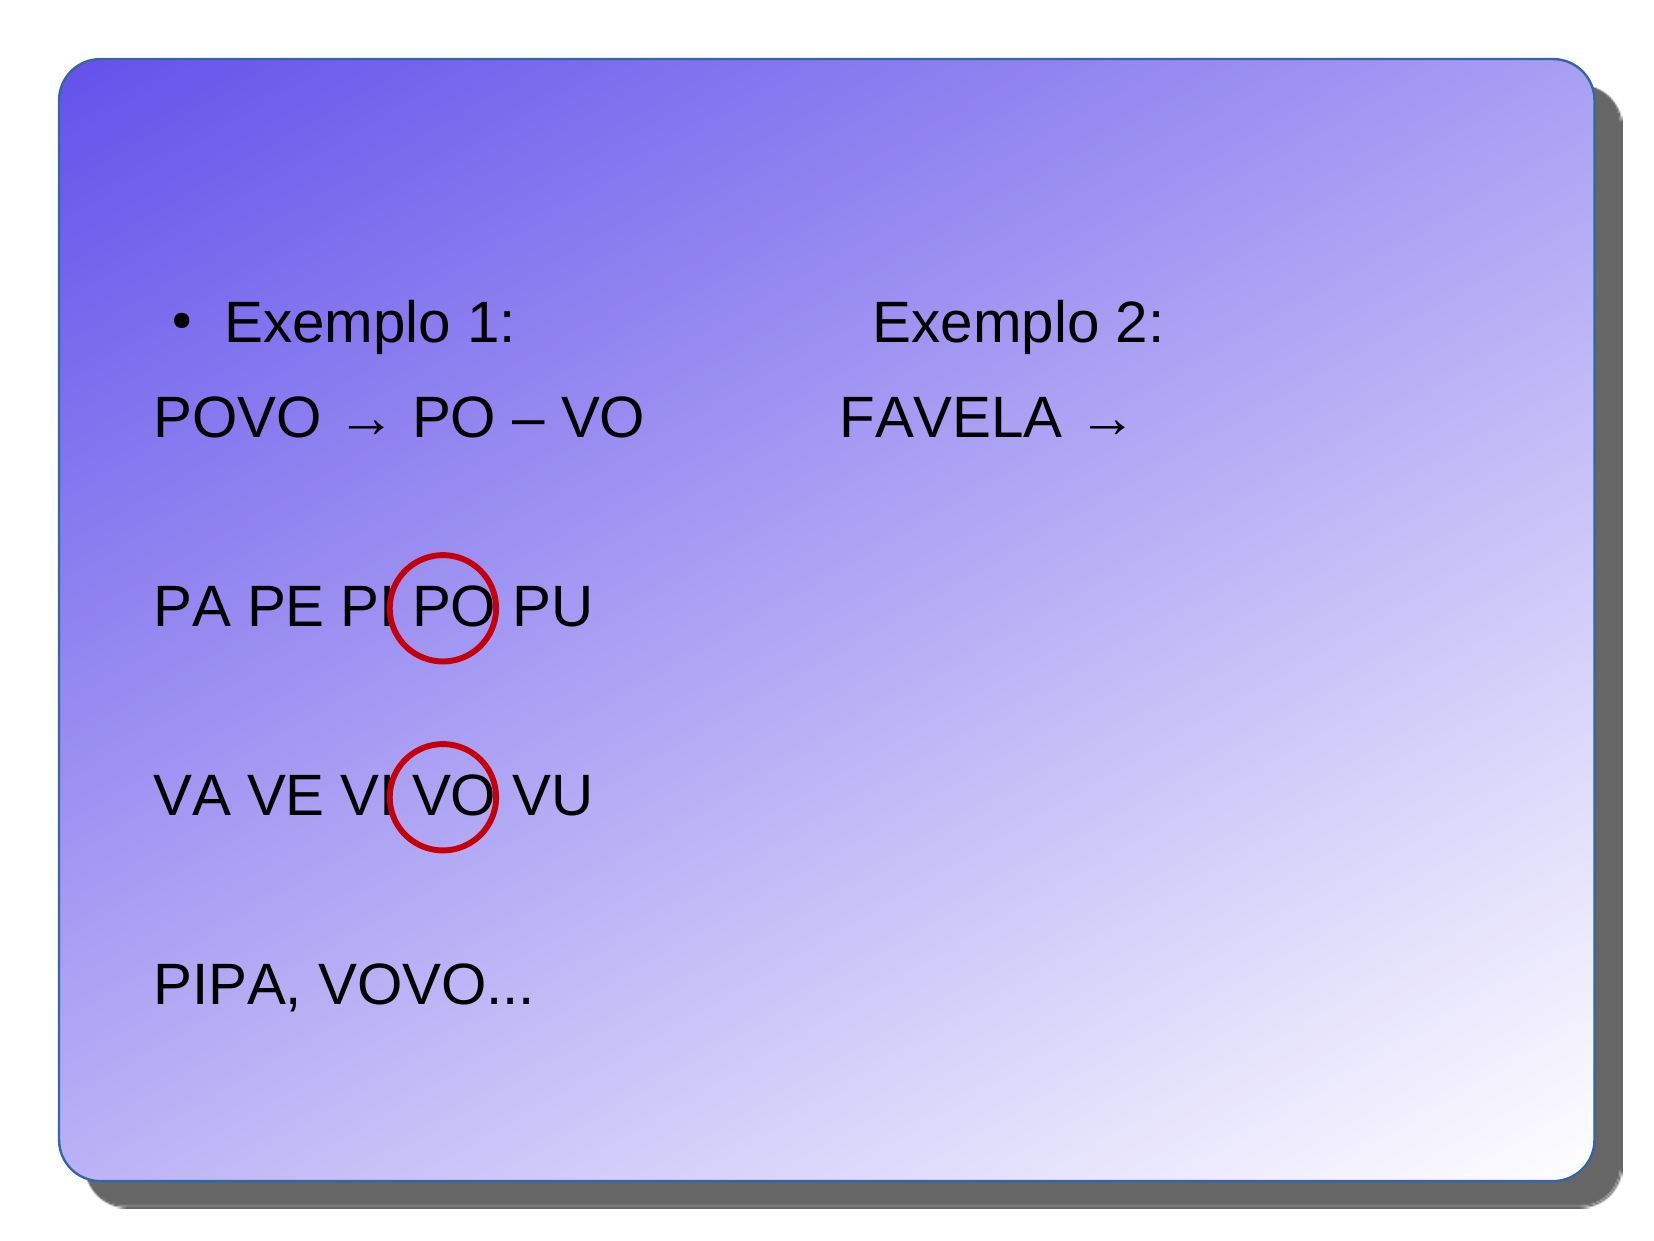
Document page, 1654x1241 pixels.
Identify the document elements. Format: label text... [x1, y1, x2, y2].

list Exemplo 1: Exemplo 2: POVO → PO – VO FAVELA → PA PE PI PO PU VA VE VI VO VU PIPA, VOVO... [82, 290, 1571, 1019]
